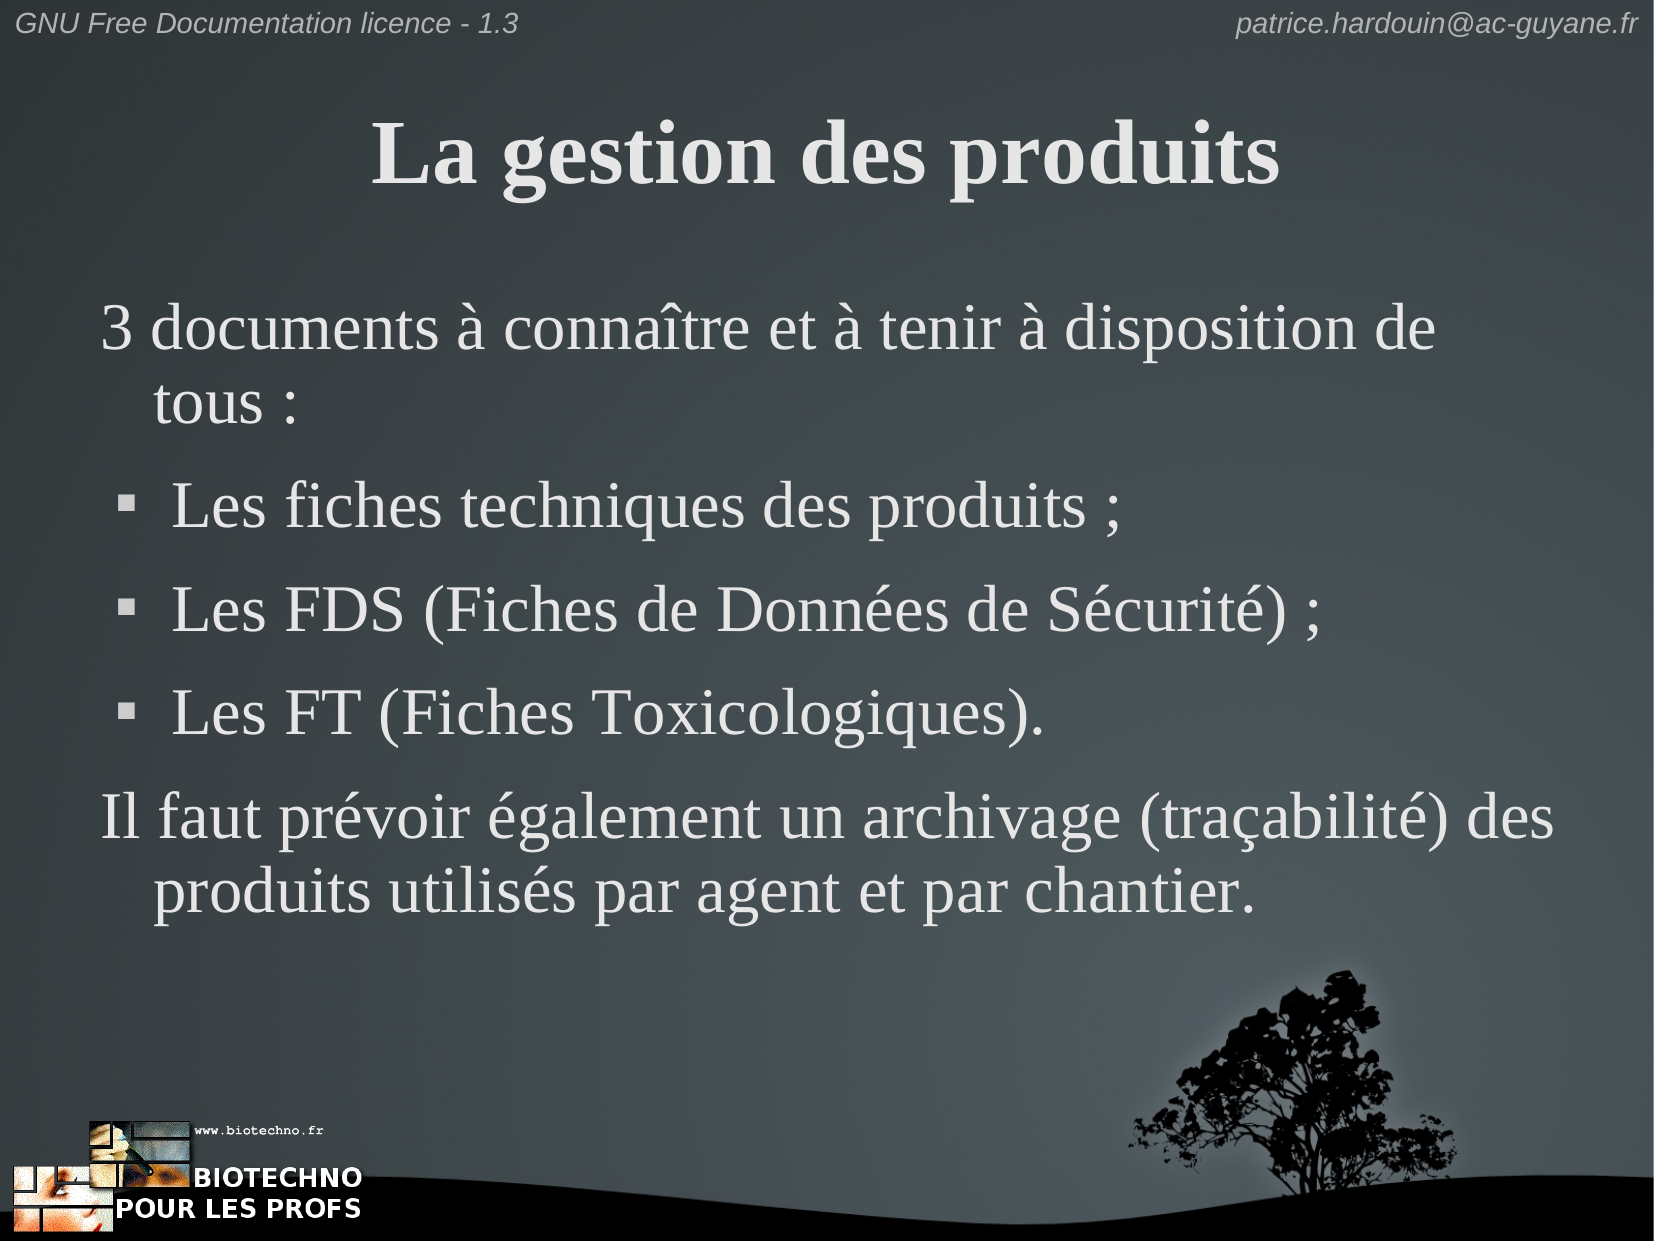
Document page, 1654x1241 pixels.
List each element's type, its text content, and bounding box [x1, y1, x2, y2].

title La gestion des produits [82, 56, 1571, 250]
list 3 documents à connaître et à tenir à disposition de tous : Les fiches techniques des produits ; Les FDS (Fiches de Données de Sécurité) ; Les FT (Fiches Toxicologiques). Il faut prévoir également un archivage (traçabilité) des produits utilisés par agent et par chantier. [82, 290, 1571, 1094]
picture [0, 0, 1654, 1241]
